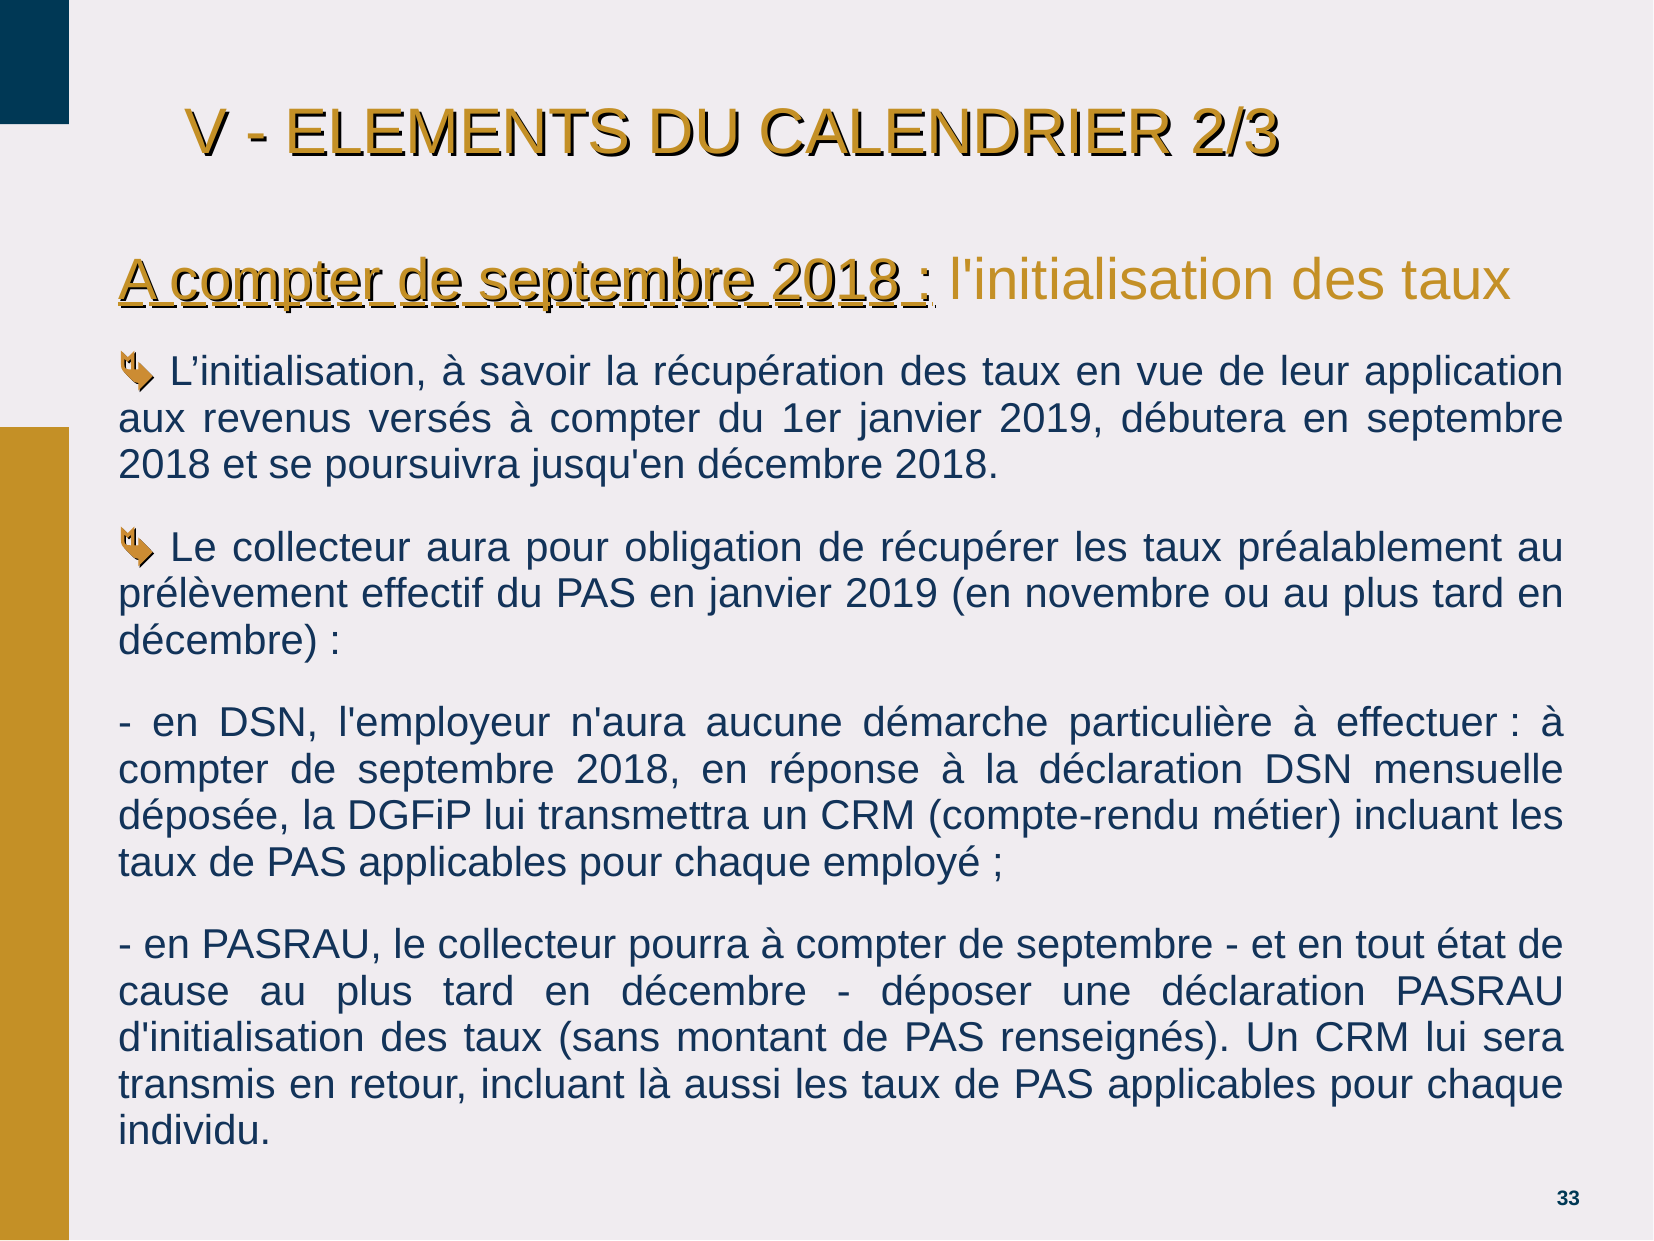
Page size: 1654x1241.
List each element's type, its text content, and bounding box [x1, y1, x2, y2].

list A compter de septembre 2018 : l'initialisation des taux  L’initialisation, à savoir la récupération des taux en vue de leur application aux revenus versés à compter du 1er janvier 2019, débutera en septembre 2018 et se poursuivra jusqu'en décembre 2018.  Le collecteur aura pour obligation de récupérer les taux préalablement au prélèvement effectif du PAS en janvier 2019 (en novembre ou au plus tard en décembre) : - en DSN, l'employeur n'aura aucune démarche particulière à effectuer : à compter de septembre 2018, en réponse à la déclaration DSN mensuelle déposée, la DGFiP lui transmettra un CRM (compte-rendu métier) incluant les taux de PAS applicables pour chaque employé ; - en PASRAU, le collecteur pourra à compter de septembre - et en tout état de cause au plus tard en décembre - déposer une déclaration PASRAU d'initialisation des taux (sans montant de PAS renseignés). Un CRM lui sera transmis en retour, incluant là aussi les taux de PAS applicables pour chaque individu. [118, 206, 1565, 1241]
text_box <numéro> [1429, 1181, 1595, 1220]
title V - ELEMENTS DU CALENDRIER 2/3 [184, 88, 1565, 178]
